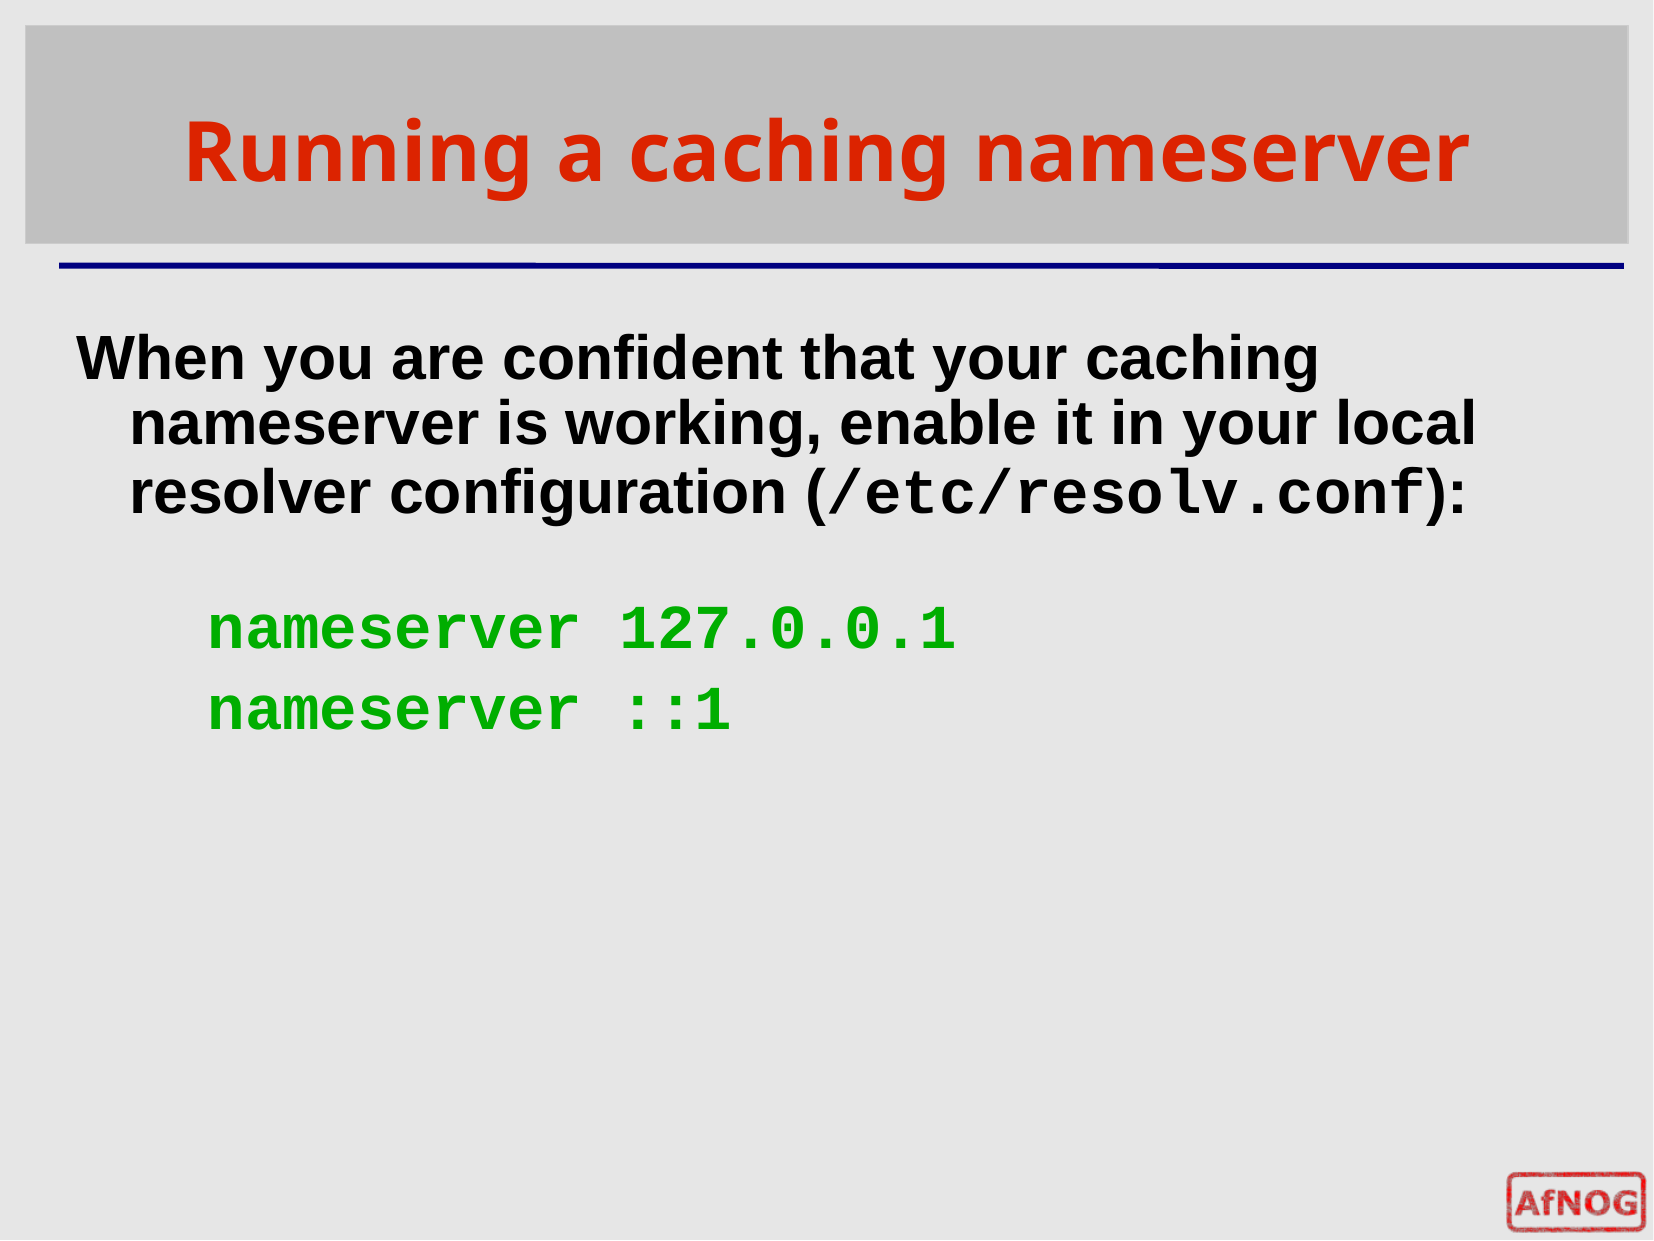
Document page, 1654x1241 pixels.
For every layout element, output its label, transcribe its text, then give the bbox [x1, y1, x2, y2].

list When you are confident that your caching nameserver is working, enable it in your local resolver configuration (/etc/resolv.conf): nameserver 127.0.0.1 nameserver ::1 [59, 322, 1595, 1132]
title Running a caching nameserver [121, 46, 1534, 254]
picture [1505, 1170, 1648, 1235]
